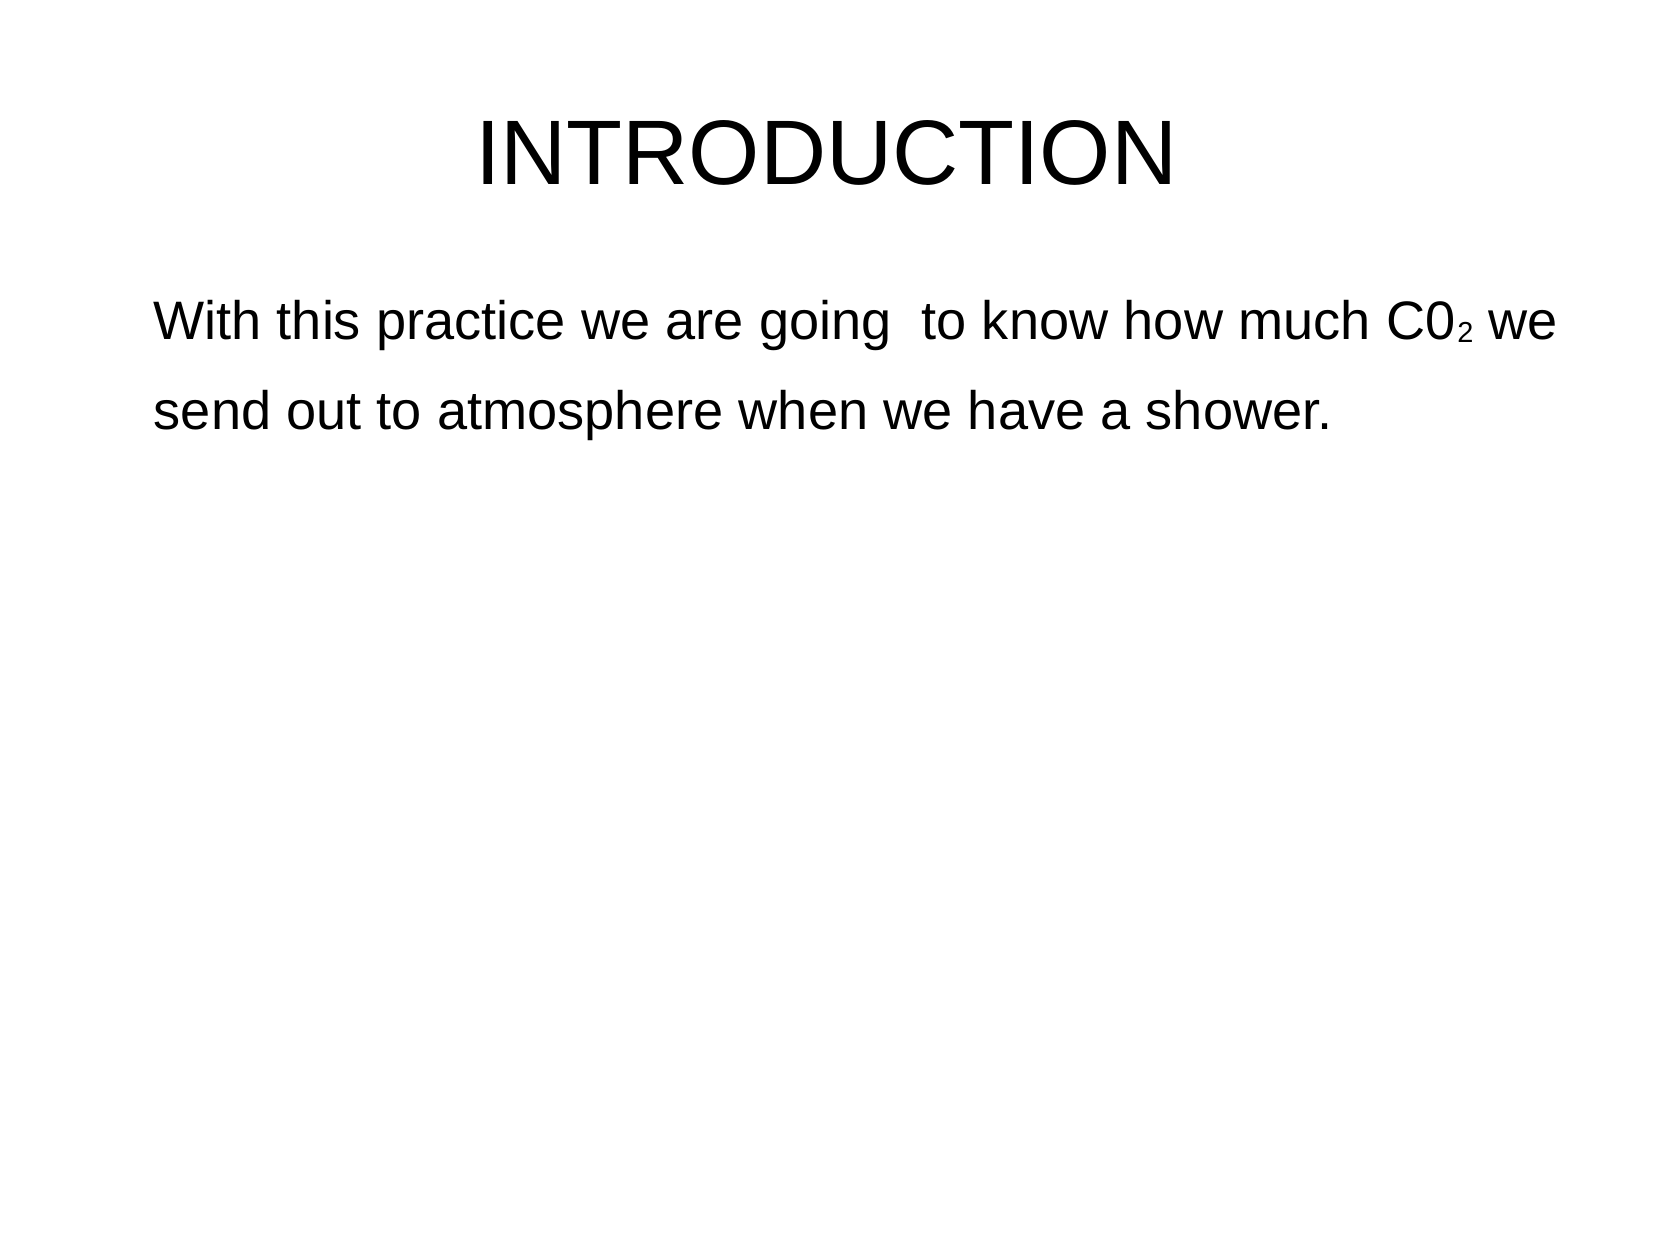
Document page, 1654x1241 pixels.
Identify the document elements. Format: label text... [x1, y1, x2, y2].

list With this practice we are going to know how much C02 we send out to atmosphere when we have a shower. [82, 290, 1571, 1109]
title INTRODUCTION [82, 49, 1571, 257]
